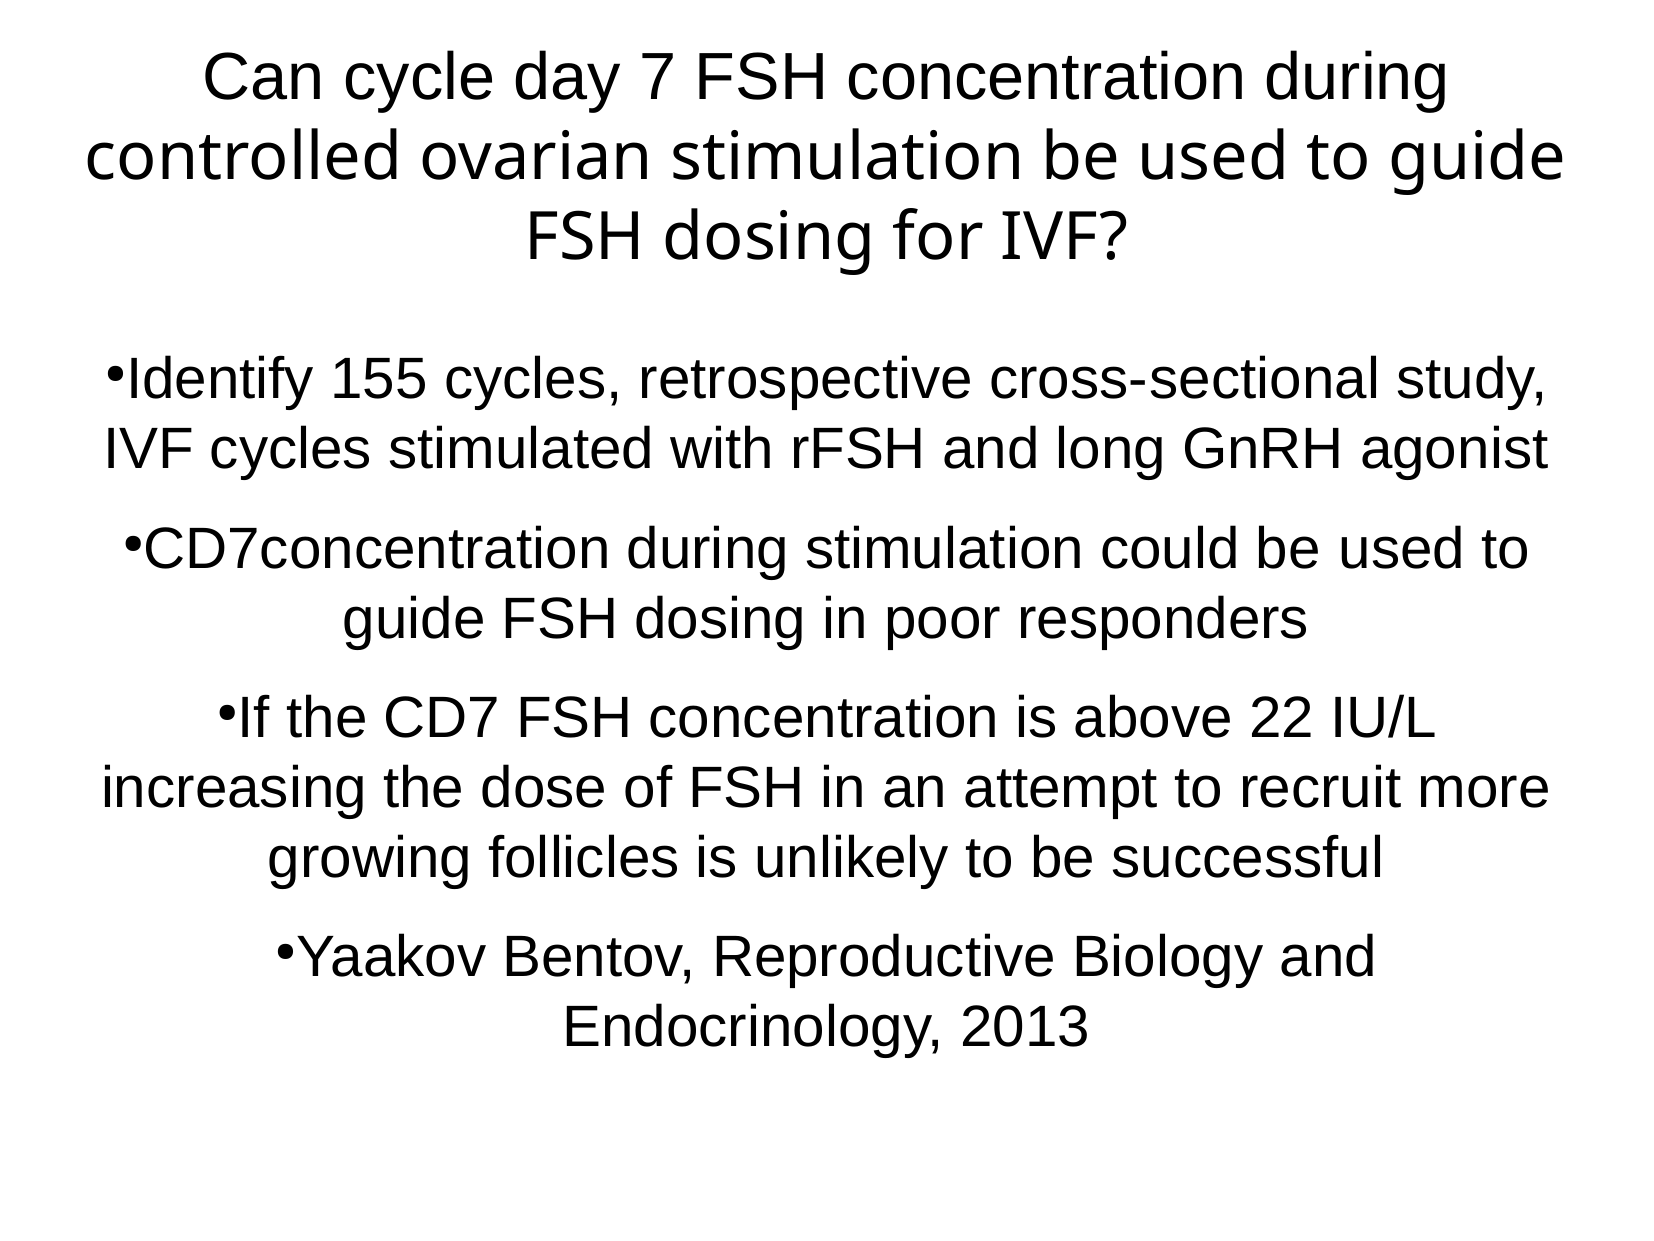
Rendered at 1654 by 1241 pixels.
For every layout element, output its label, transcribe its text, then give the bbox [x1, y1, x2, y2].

title Can cycle day 7 FSH concentration during controlled ovarian stimulation be used to guide FSH dosing for IVF? [82, 10, 1571, 290]
subtitle Identify 155 cycles, retrospective cross-sectional study, IVF cycles stimulated with rFSH and long GnRH agonist CD7concentration during stimulation could be used to guide FSH dosing in poor responders If the CD7 FSH concentration is above 22 IU/L increasing the dose of FSH in an attempt to recruit more growing follicles is unlikely to be successful Yaakov Bentov, Reproductive Biology and Endocrinology, 2013 [82, 290, 1571, 1109]
